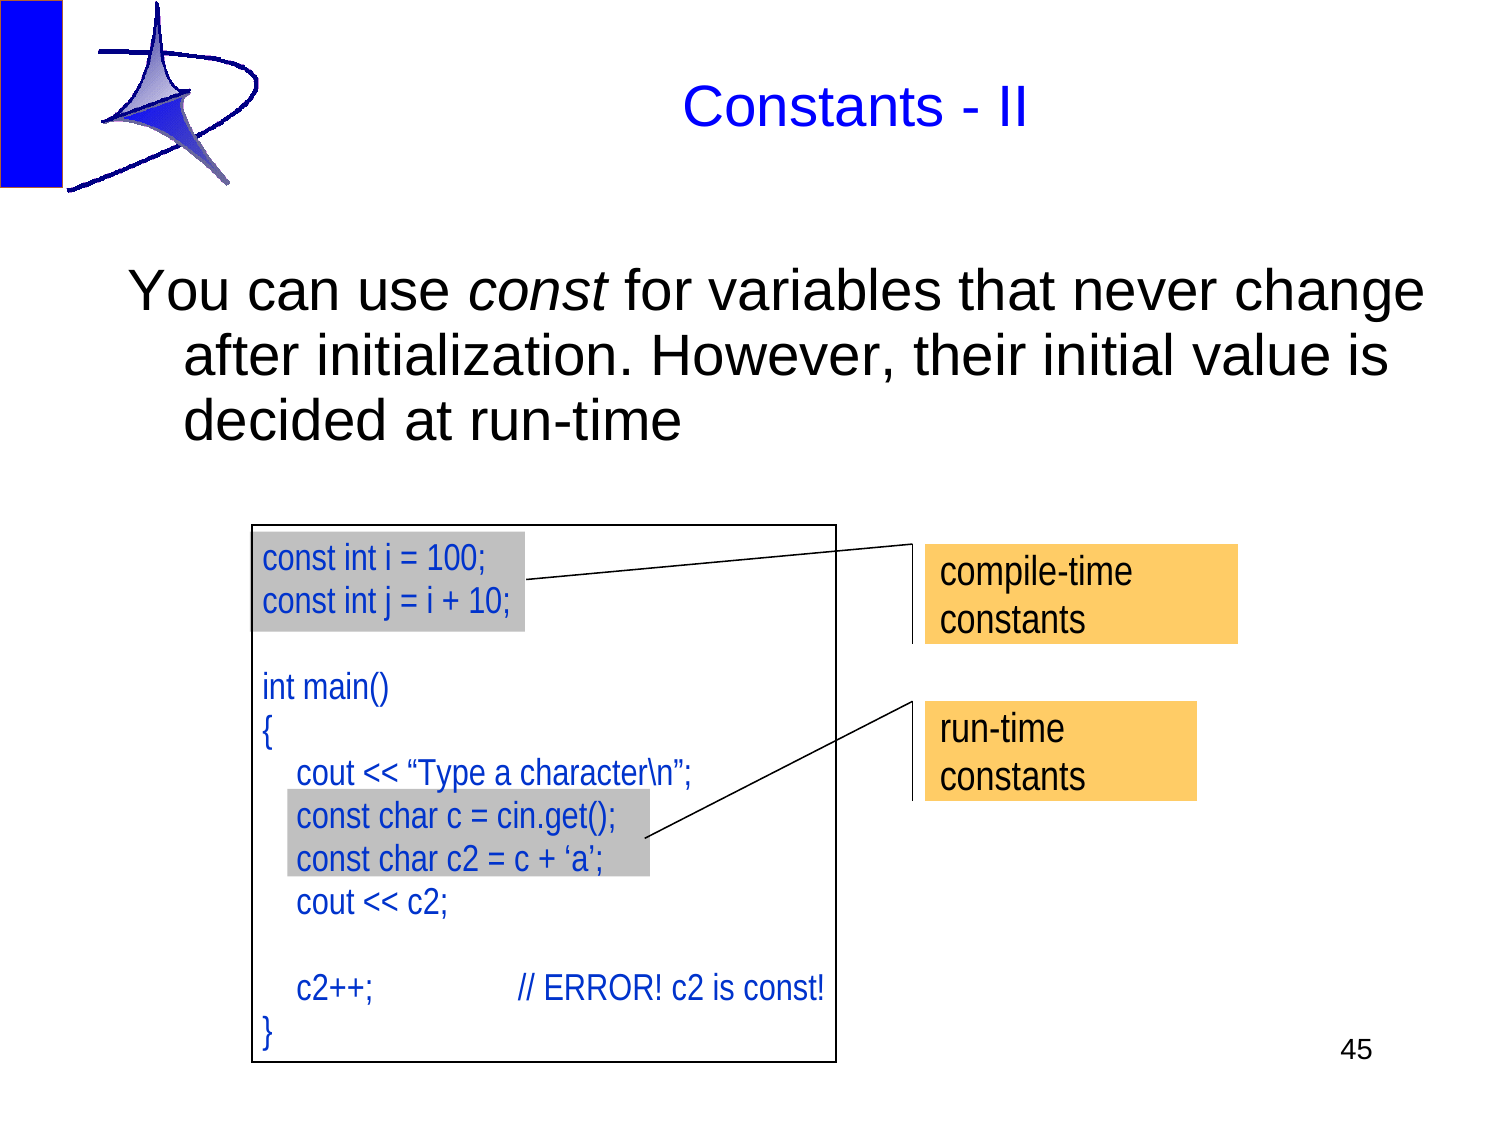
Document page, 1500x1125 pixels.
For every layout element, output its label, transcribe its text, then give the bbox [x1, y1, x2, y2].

title Constants - II [262, 24, 1450, 188]
list You can use const for variables that never change after initialization. However, their initial value is decided at run-time [112, 249, 1450, 501]
text_box compile-time constants [925, 544, 1238, 644]
text_box const int i = 100; const int j = i + 10; int main() { cout << “Type a character\n”; const char c = cin.get(); const char c2 = c + ‘a’; cout << c2; c2++; // ERROR! c2 is const! } [251, 524, 836, 1062]
text_box run-time constants [925, 701, 1197, 801]
picture [62, 0, 263, 197]
